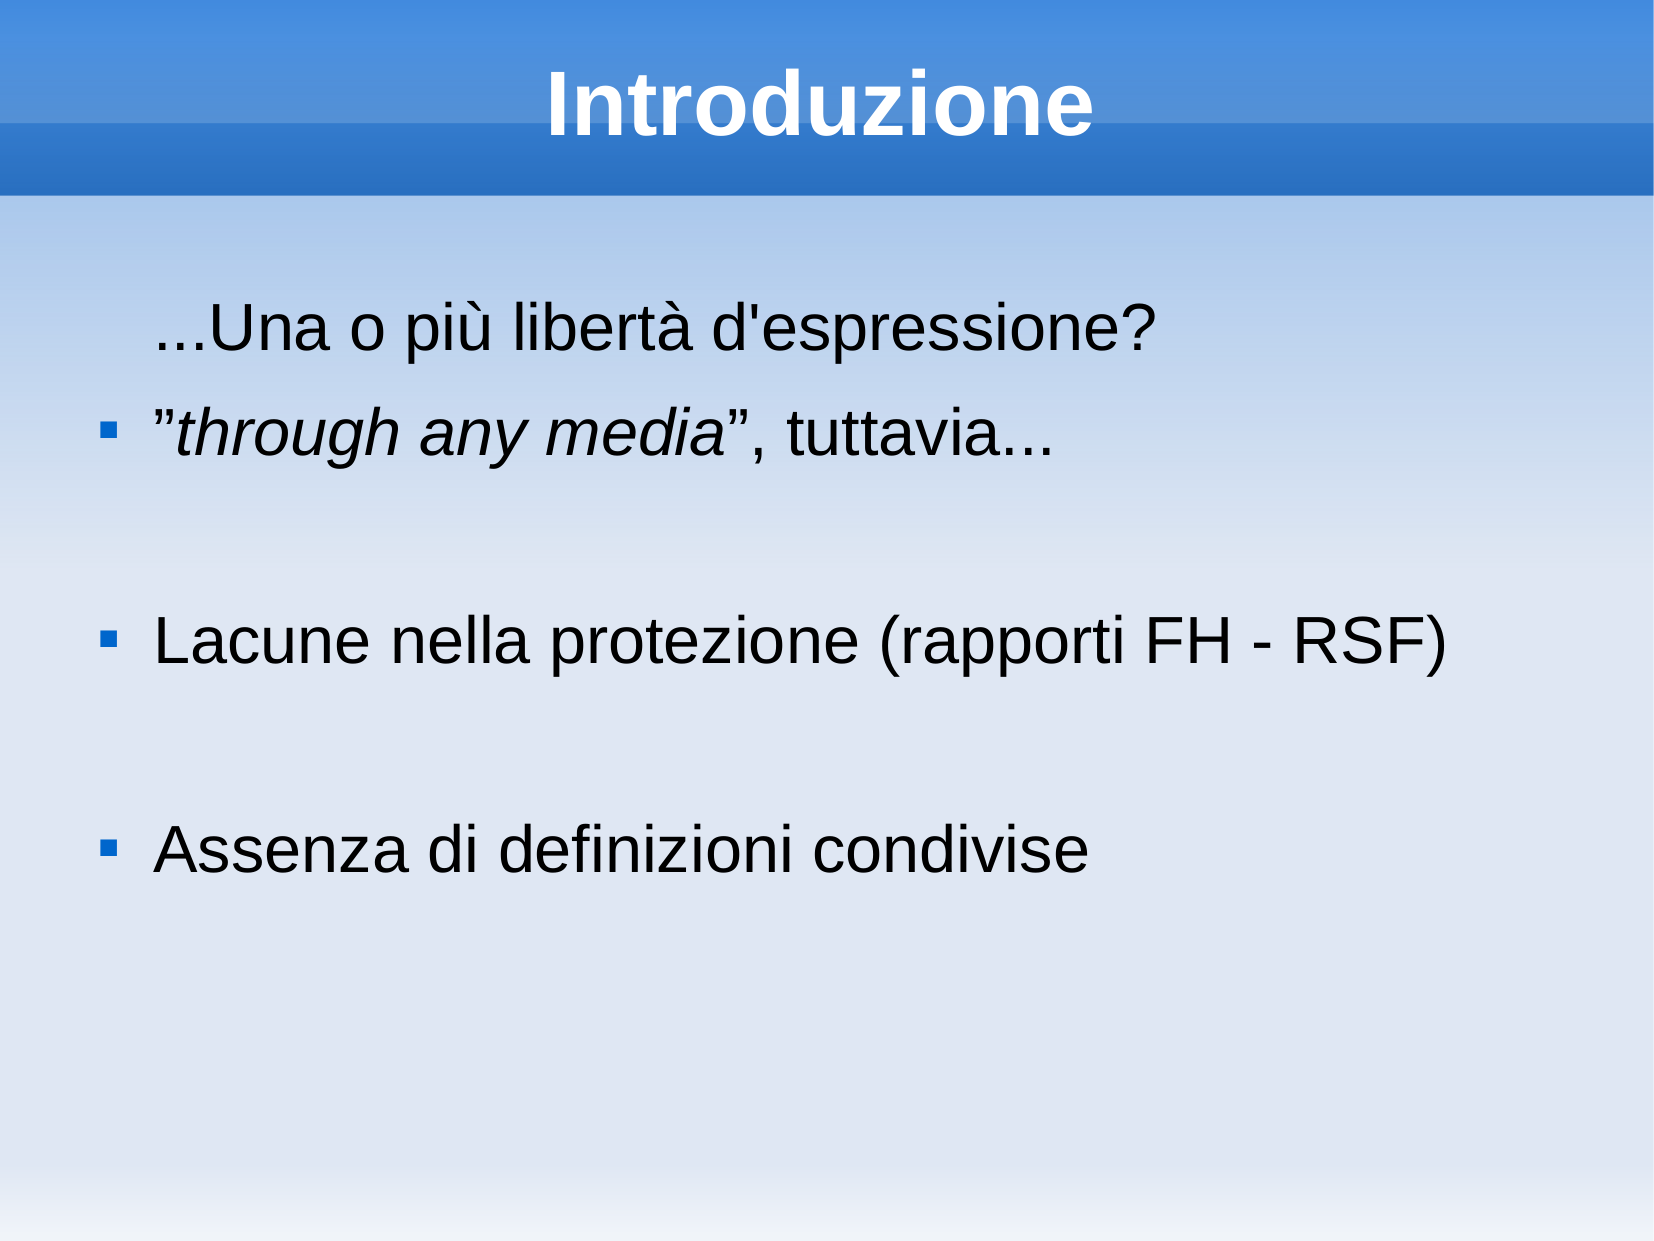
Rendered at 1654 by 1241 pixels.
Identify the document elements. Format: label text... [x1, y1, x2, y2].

title Introduzione [76, 7, 1565, 200]
picture [0, 0, 1654, 1241]
list ...Una o più libertà d'espressione? ”through any media”, tuttavia... Lacune nella protezione (rapporti FH - RSF) Assenza di definizioni condivise [82, 290, 1571, 1094]
